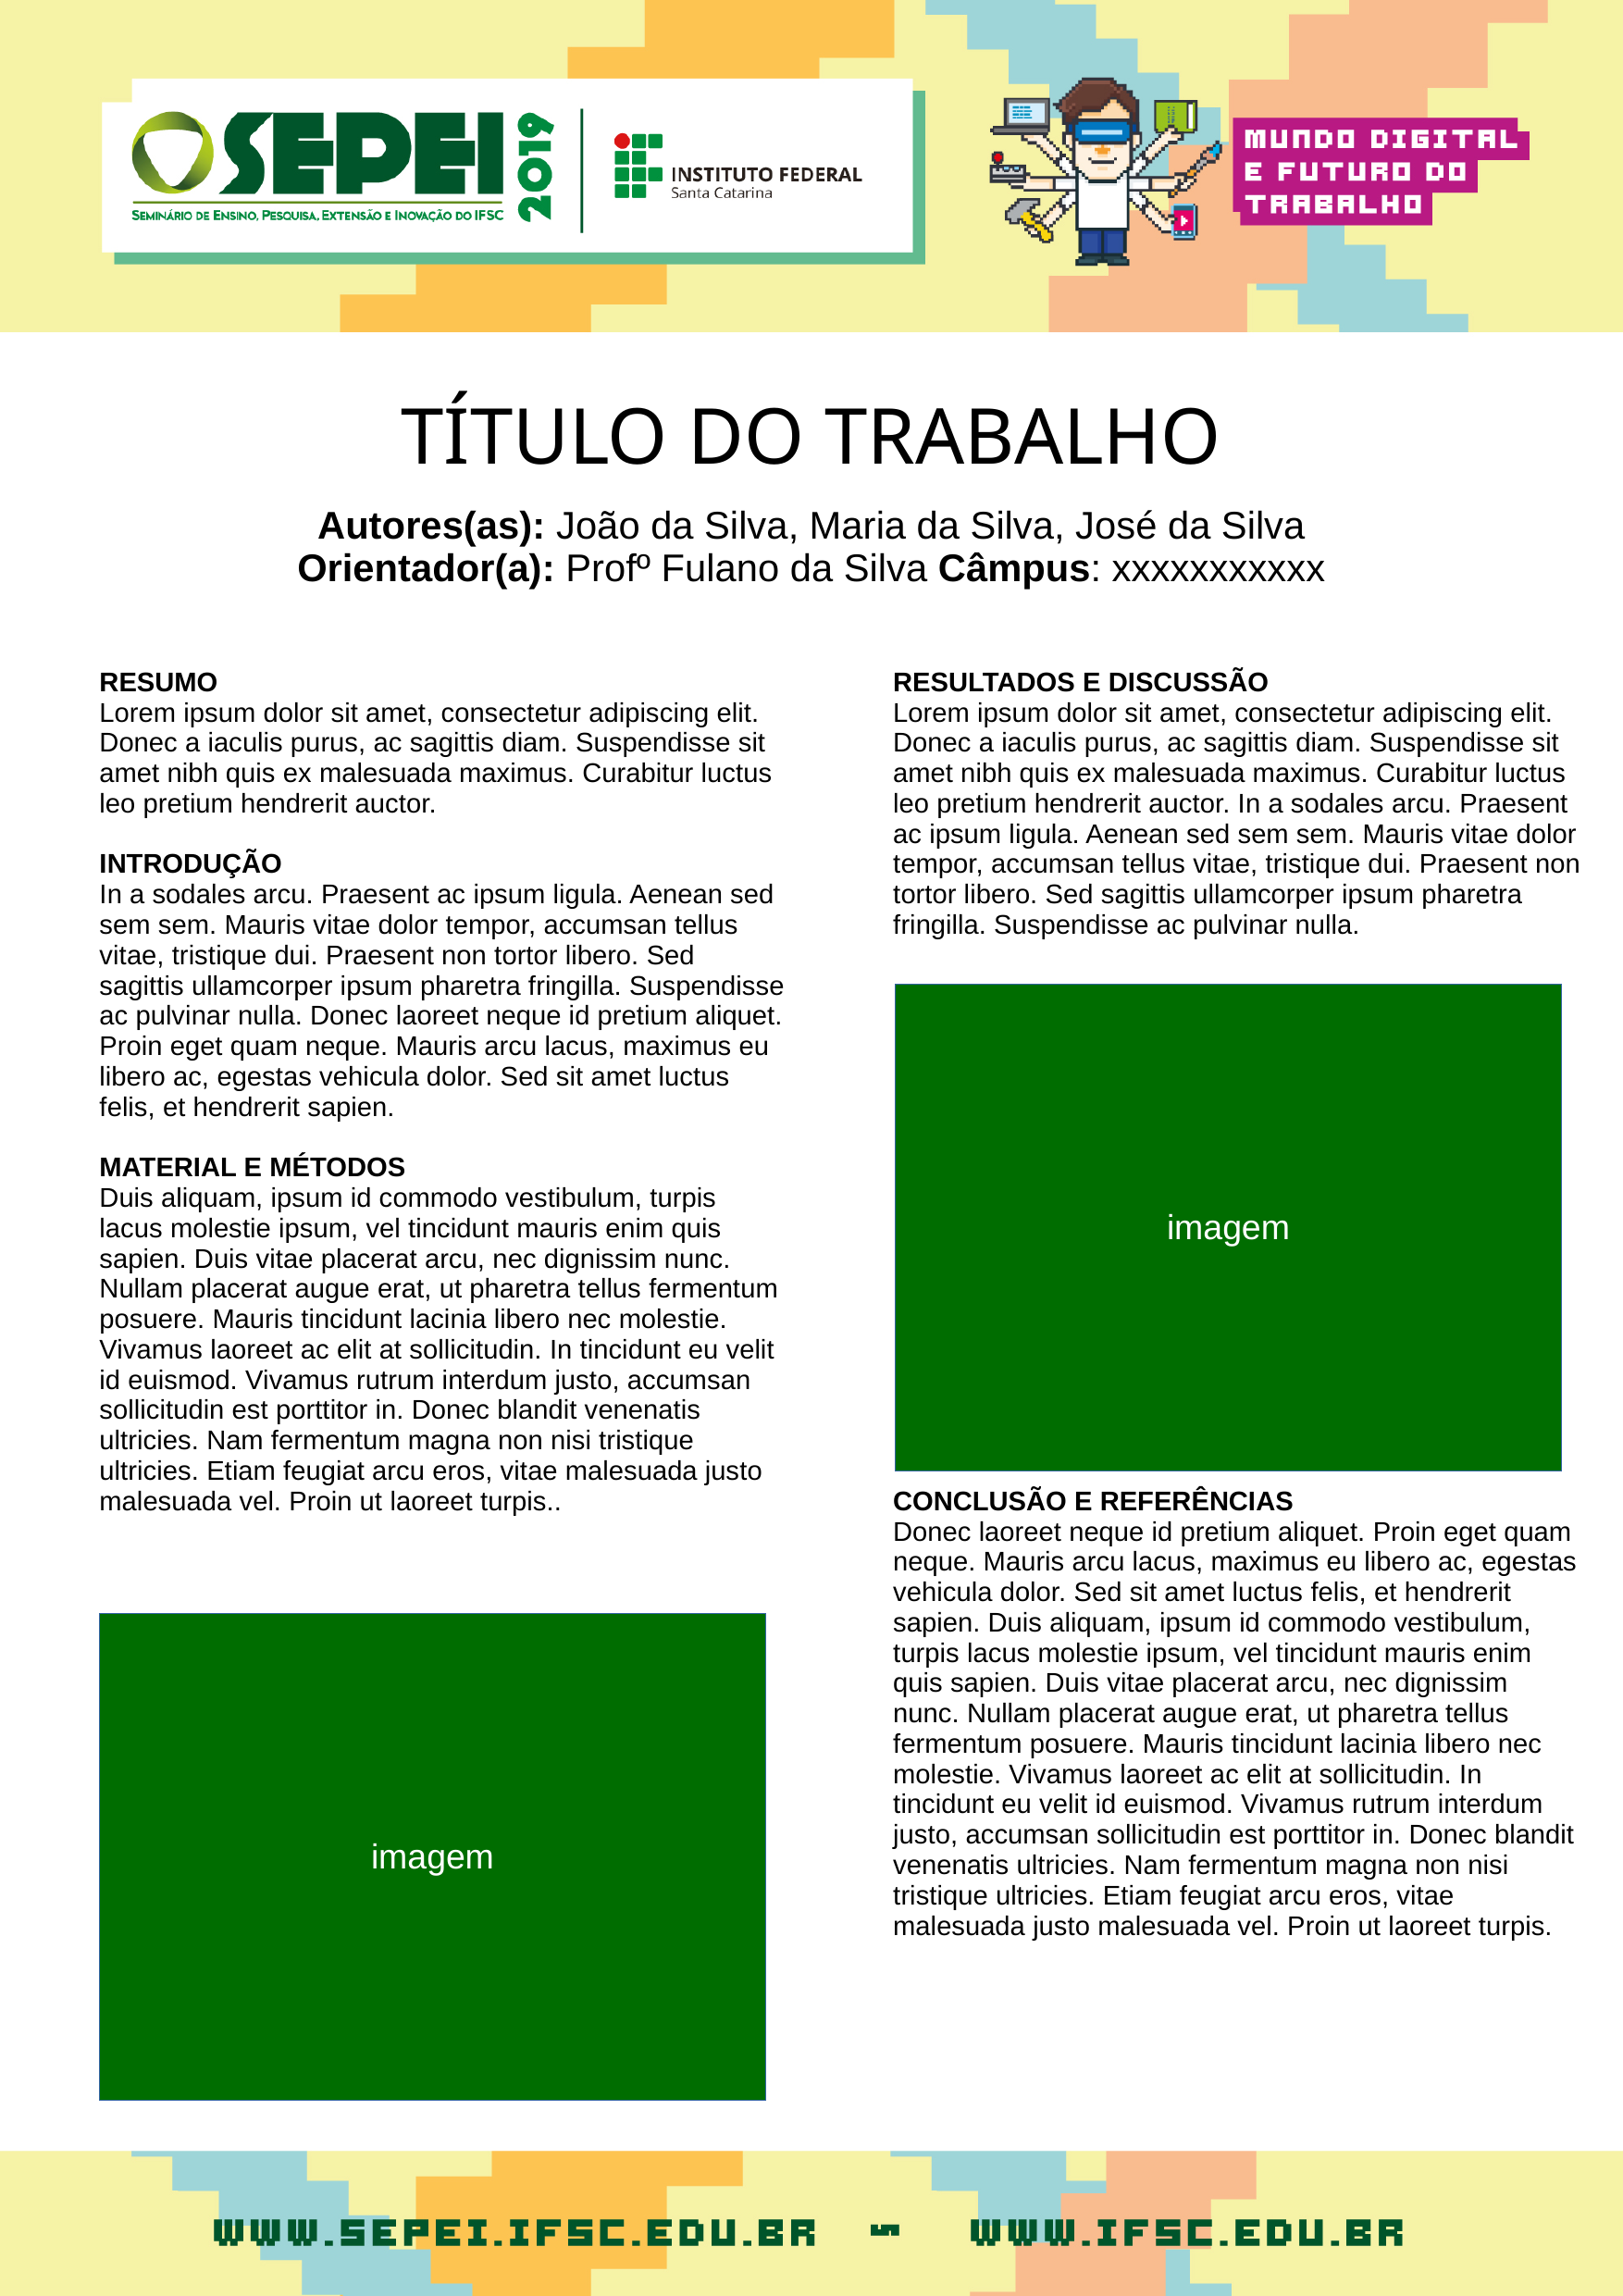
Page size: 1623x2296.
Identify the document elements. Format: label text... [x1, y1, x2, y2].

text_box RESULTADOS E DISCUSSÃO Lorem ipsum dolor sit amet, consectetur adipiscing elit. Donec a iaculis purus, ac sagittis diam. Suspendisse sit amet nibh quis ex malesuada maximus. Curabitur luctus leo pretium hendrerit auctor. In a sodales arcu. Praesent ac ipsum ligula. Aenean sed sem sem. Mauris vitae dolor tempor, accumsan tellus vitae, tristique dui. Praesent non tortor libero. Sed sagittis ullamcorper ipsum pharetra fringilla. Suspendisse ac pulvinar nulla. CONCLUSÃO E REFERÊNCIAS Donec laoreet neque id pretium aliquet. Proin eget quam neque. Mauris arcu lacus, maximus eu libero ac, egestas vehicula dolor. Sed sit amet luctus felis, et hendrerit sapien. Duis aliquam, ipsum id commodo vestibulum, turpis lacus molestie ipsum, vel tincidunt mauris enim quis sapien. Duis vitae placerat arcu, nec dignissim nunc. Nullam placerat augue erat, ut pharetra tellus fermentum posuere. Mauris tincidunt lacinia libero nec molestie. Vivamus laoreet ac elit at sollicitudin. In tincidunt eu velit id euismod. Vivamus rutrum interdum justo, accumsan sollicitudin est porttitor in. Donec blandit venenatis ultricies. Nam fermentum magna non nisi tristique ultricies. Etiam feugiat arcu eros, vitae malesuada justo malesuada vel. Proin ut laoreet turpis. [879, 660, 1597, 2128]
text_box imagem [99, 1613, 766, 2101]
text_box TÍTULO DO TRABALHO [314, 375, 1309, 497]
text_box imagem [895, 984, 1562, 1471]
text_box RESUMO Lorem ipsum dolor sit amet, consectetur adipiscing elit. Donec a iaculis purus, ac sagittis diam. Suspendisse sit amet nibh quis ex malesuada maximus. Curabitur luctus leo pretium hendrerit auctor. INTRODUÇÃO In a sodales arcu. Praesent ac ipsum ligula. Aenean sed sem sem. Mauris vitae dolor tempor, accumsan tellus vitae, tristique dui. Praesent non tortor libero. Sed sagittis ullamcorper ipsum pharetra fringilla. Suspendisse ac pulvinar nulla. Donec laoreet neque id pretium aliquet. Proin eget quam neque. Mauris arcu lacus, maximus eu libero ac, egestas vehicula dolor. Sed sit amet luctus felis, et hendrerit sapien. MATERIAL E MÉTODOS Duis aliquam, ipsum id commodo vestibulum, turpis lacus molestie ipsum, vel tincidunt mauris enim quis sapien. Duis vitae placerat arcu, nec dignissim nunc. Nullam placerat augue erat, ut pharetra tellus fermentum posuere. Mauris tincidunt lacinia libero nec molestie. Vivamus laoreet ac elit at sollicitudin. In tincidunt eu velit id euismod. Vivamus rutrum interdum justo, accumsan sollicitudin est porttitor in. Donec blandit venenatis ultricies. Nam fermentum magna non nisi tristique ultricies. Etiam feugiat arcu eros, vitae malesuada justo malesuada vel. Proin ut laoreet turpis.. [85, 660, 800, 2101]
text_box Autores(as): João da Silva, Maria da Silva, José da Silva Orientador(a): Profº Fulano da Silva Câmpus: xxxxxxxxxxx [279, 497, 1344, 601]
